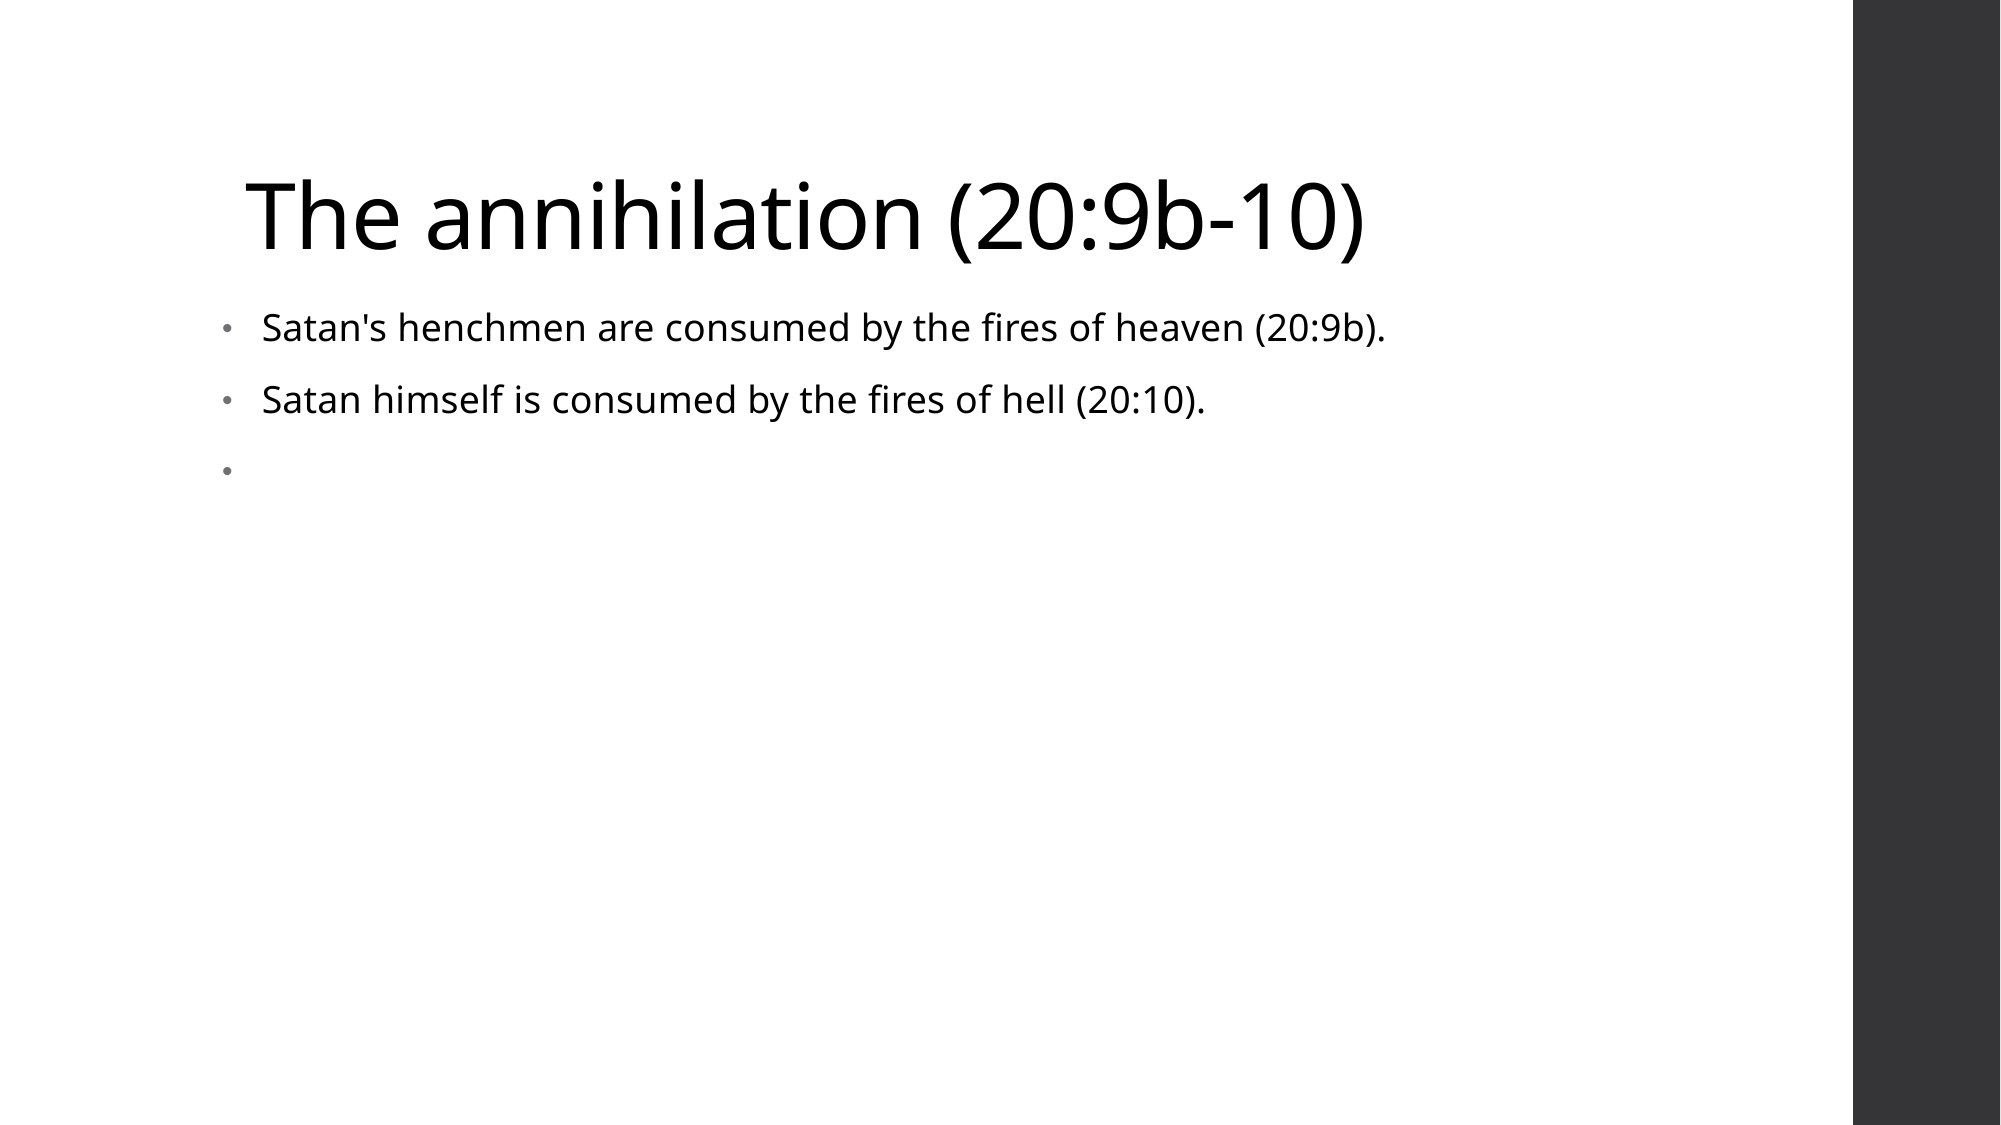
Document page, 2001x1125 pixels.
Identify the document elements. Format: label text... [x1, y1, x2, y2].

title The annihilation (20:9b-10) [206, 60, 1797, 278]
list Satan's henchmen are consumed by the fires of heaven (20:9b). Satan himself is consumed by the fires of hell (20:10). [206, 299, 1617, 1014]
